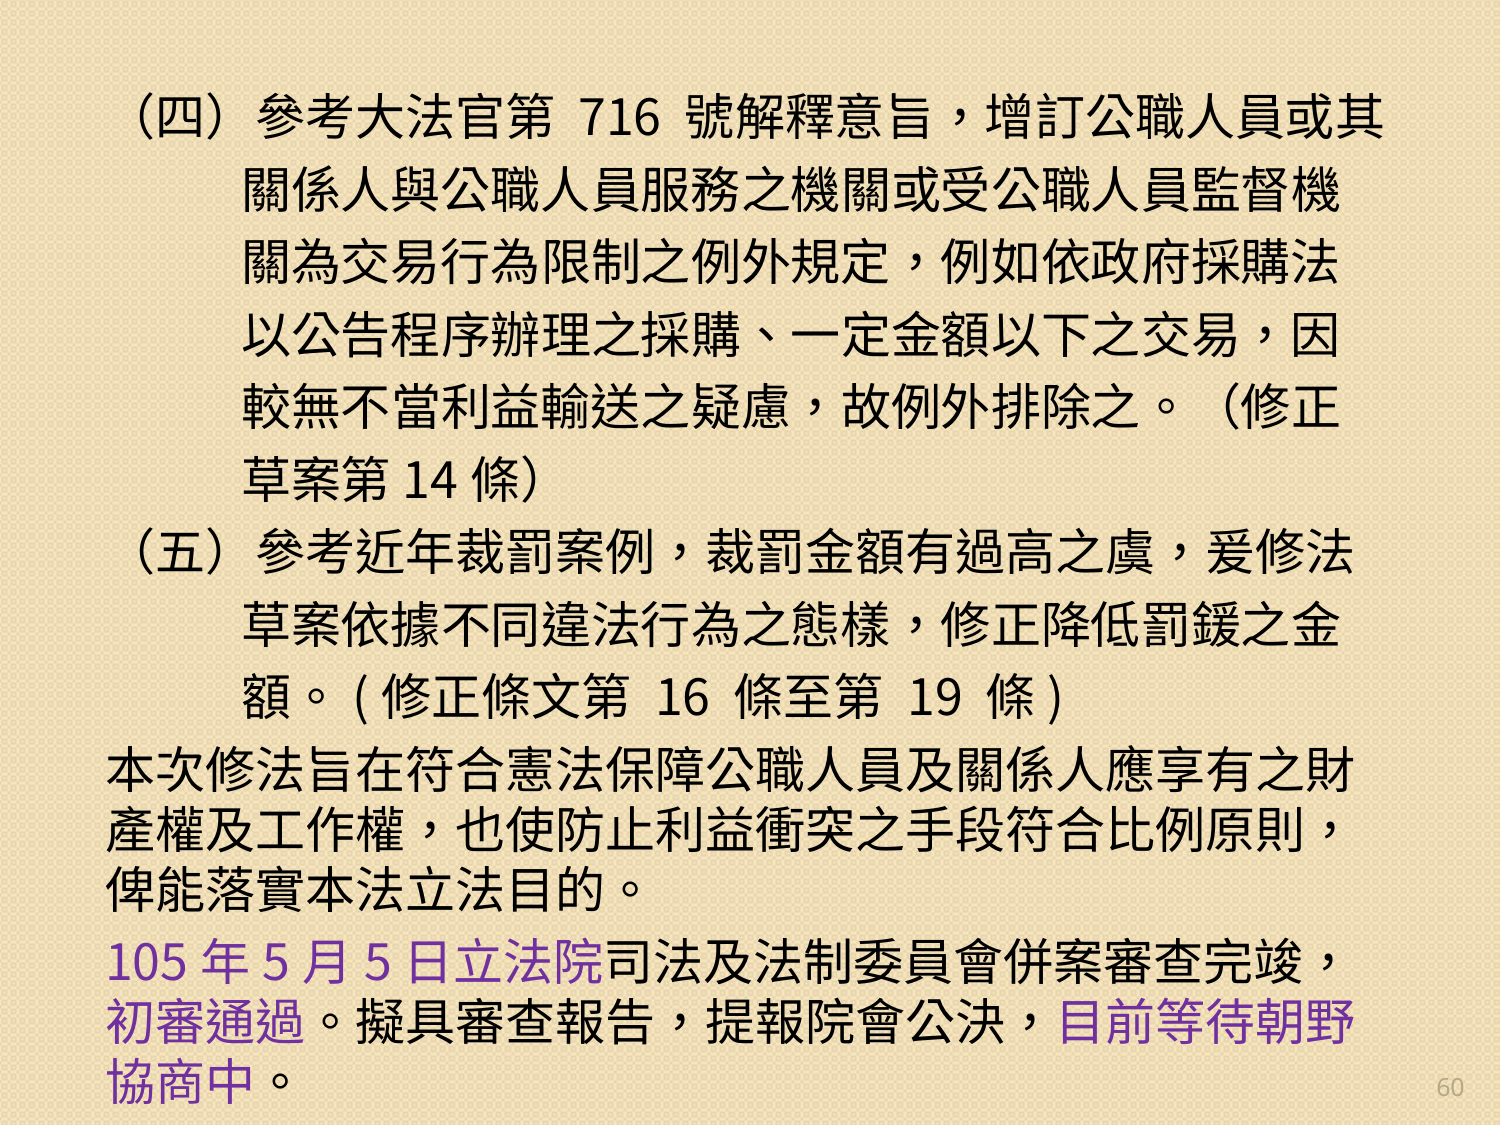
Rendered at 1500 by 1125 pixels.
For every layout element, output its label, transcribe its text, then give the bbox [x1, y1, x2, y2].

slide_number <編號> [1413, 1034, 1488, 1113]
picture [0, 0, 1500, 1125]
list （四）參考大法官第 716 號解釋意旨，增訂公職人員或其 關係人與公職人員服務之機關或受公職人員監督機 關為交易行為限制之例外規定，例如依政府採購法 以公告程序辦理之採購、一定金額以下之交易，因 較無不當利益輸送之疑慮，故例外排除之。（修正 草案第14條） （五）參考近年裁罰案例，裁罰金額有過高之虞，爰修法 草案依據不同違法行為之態樣，修正降低罰鍰之金 額。(修正條文第 16 條至第 19 條) 本次修法旨在符合憲法保障公職人員及關係人應享有之財產權及工作權，也使防止利益衝突之手段符合比例原則，俾能落實本法立法目的。 105年5月5日立法院司法及法制委員會併案審查完竣，初審通過。擬具審查報告，提報院會公決，目前等待朝野協商中。 [76, 78, 1415, 852]
